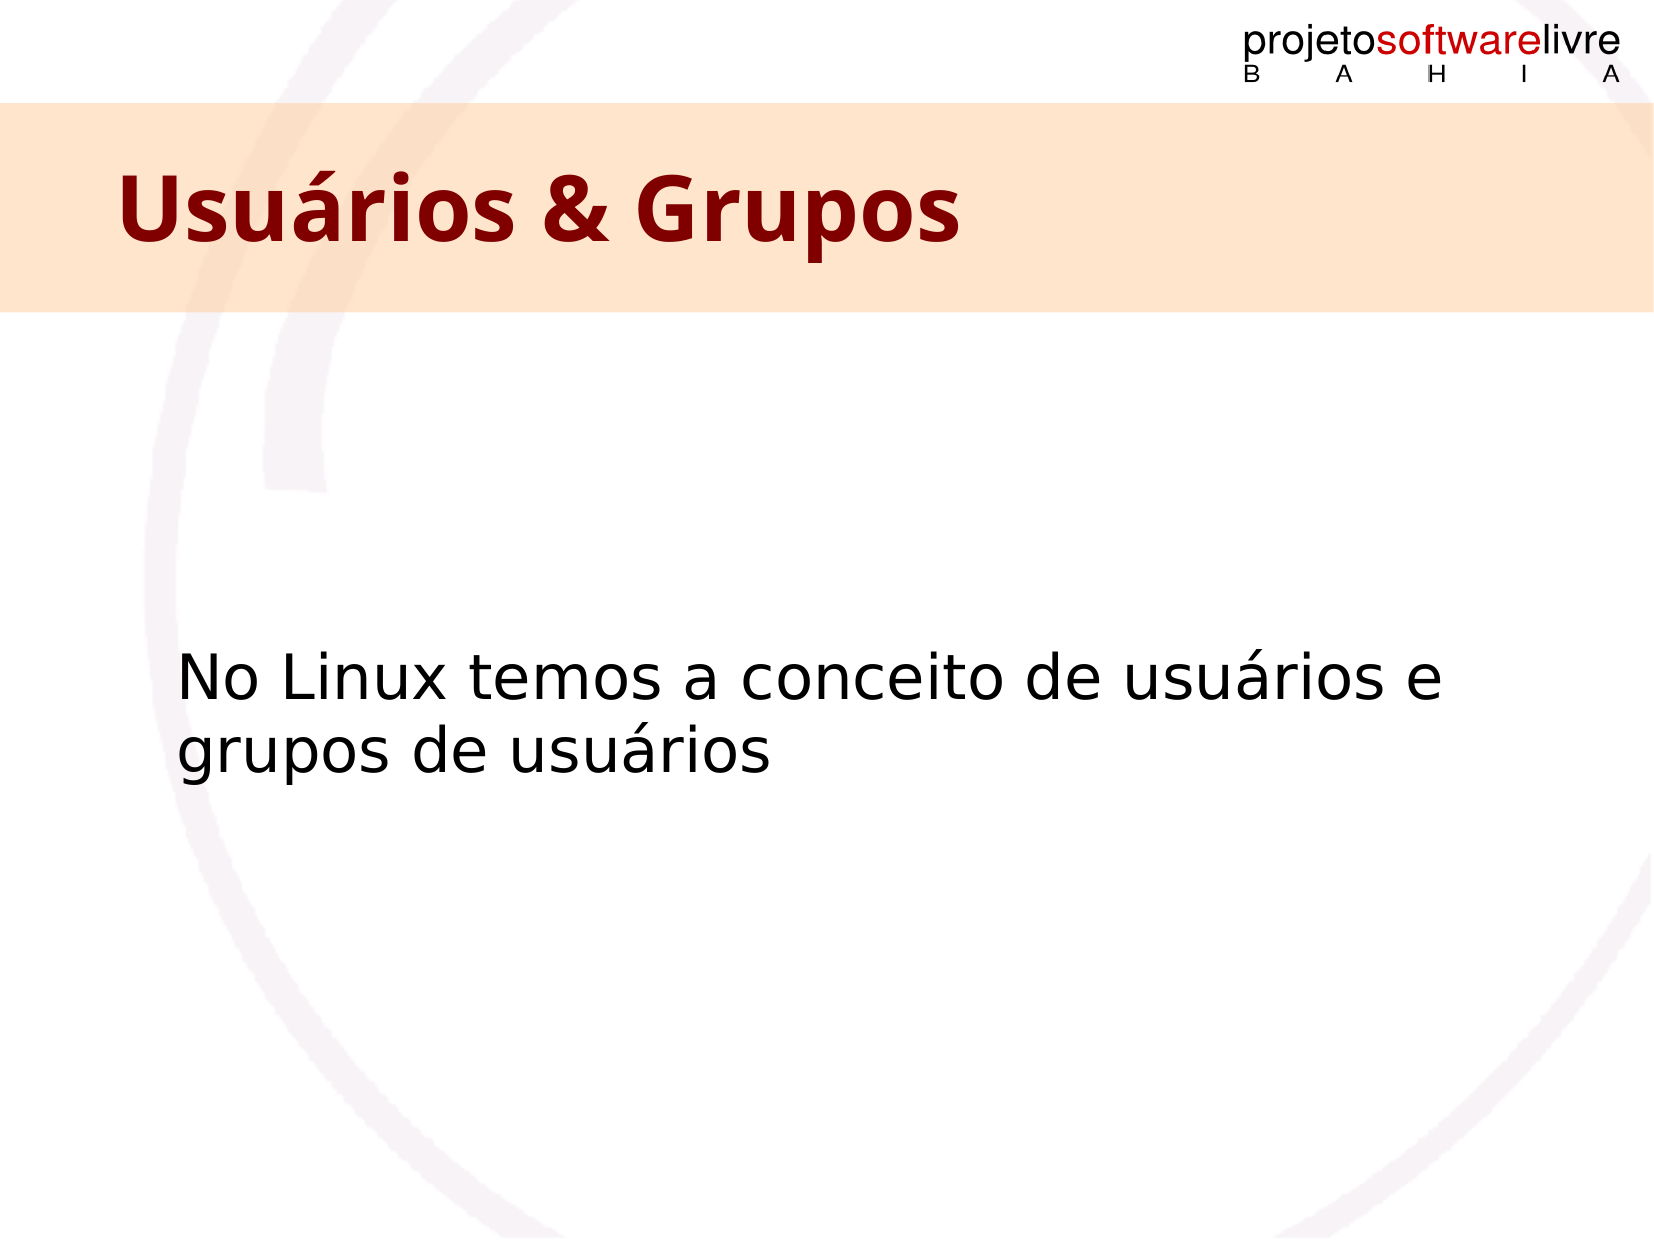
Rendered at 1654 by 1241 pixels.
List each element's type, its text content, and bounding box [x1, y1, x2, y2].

picture [0, 313, 1654, 1241]
title Usuários & Grupos [115, 143, 1561, 269]
text_box No Linux temos a conceito de usuários e grupos de usuários [105, 394, 1518, 1035]
picture [0, 0, 1654, 103]
